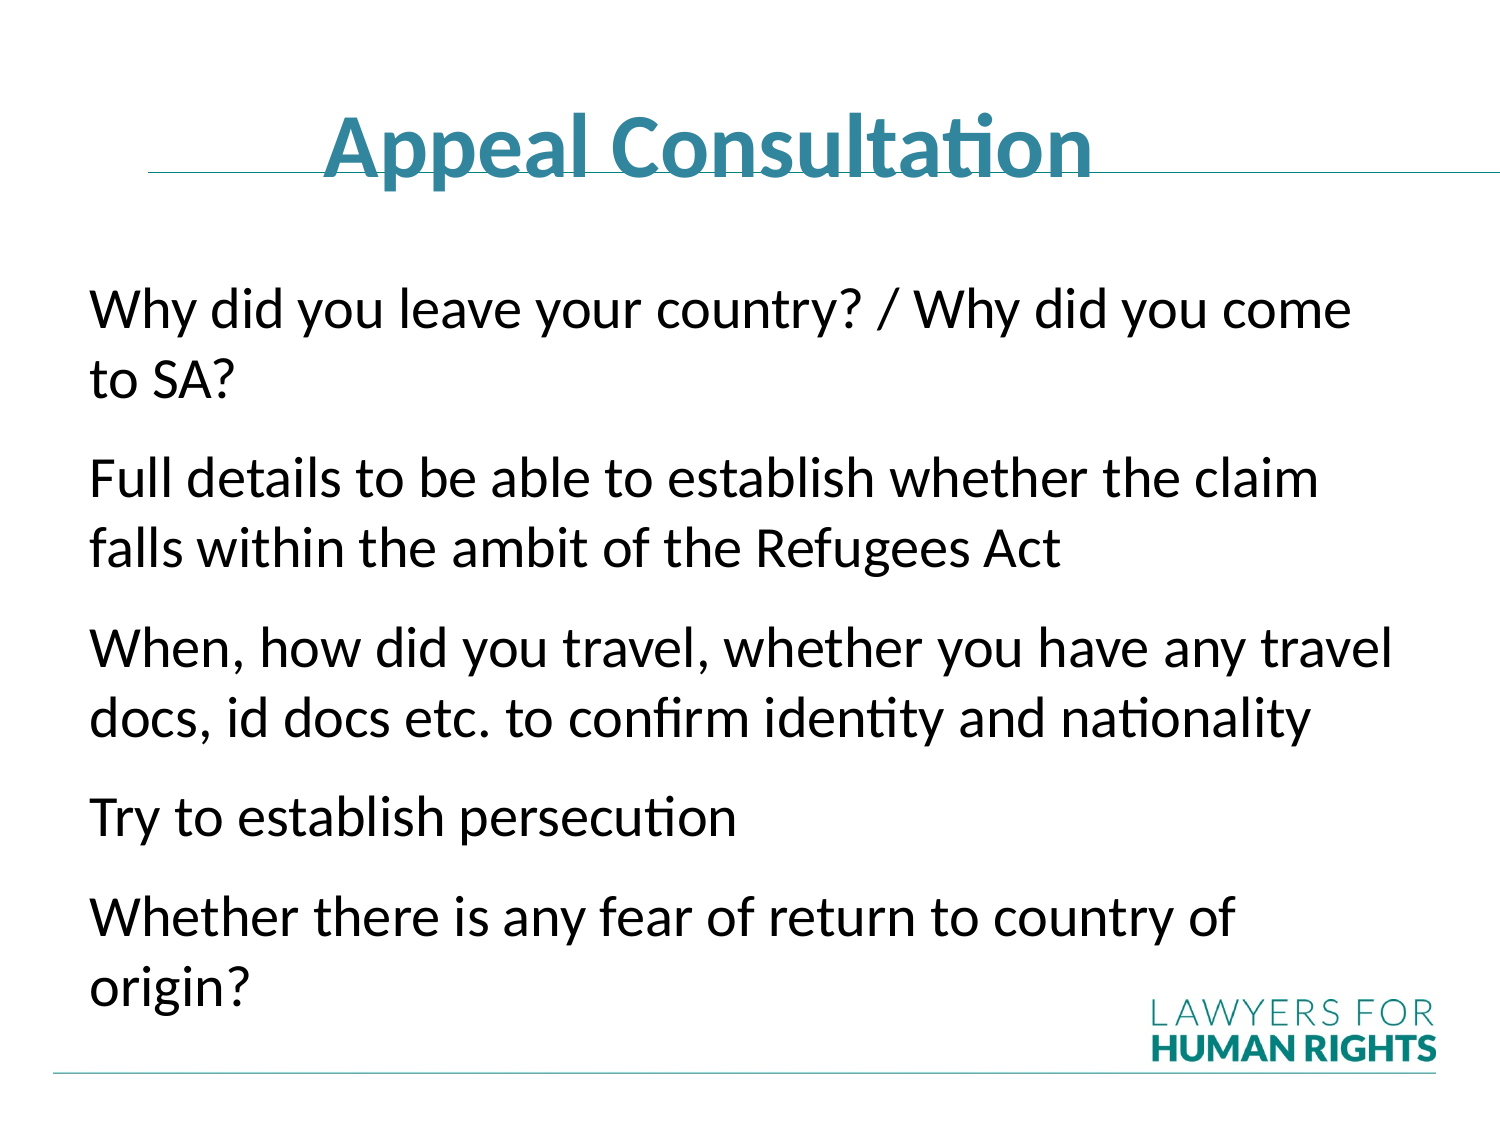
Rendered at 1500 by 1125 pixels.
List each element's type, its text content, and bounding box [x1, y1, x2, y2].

title Appeal Consultation [123, 78, 1296, 197]
picture [53, 999, 1436, 1074]
list Why did you leave your country? / Why did you come to SA? Full details to be able to establish whether the claim falls within the ambit of the Refugees Act When, how did you travel, whether you have any travel docs, id docs etc. to confirm identity and nationality Try to establish persecution Whether there is any fear of return to country of origin? [75, 262, 1425, 1035]
